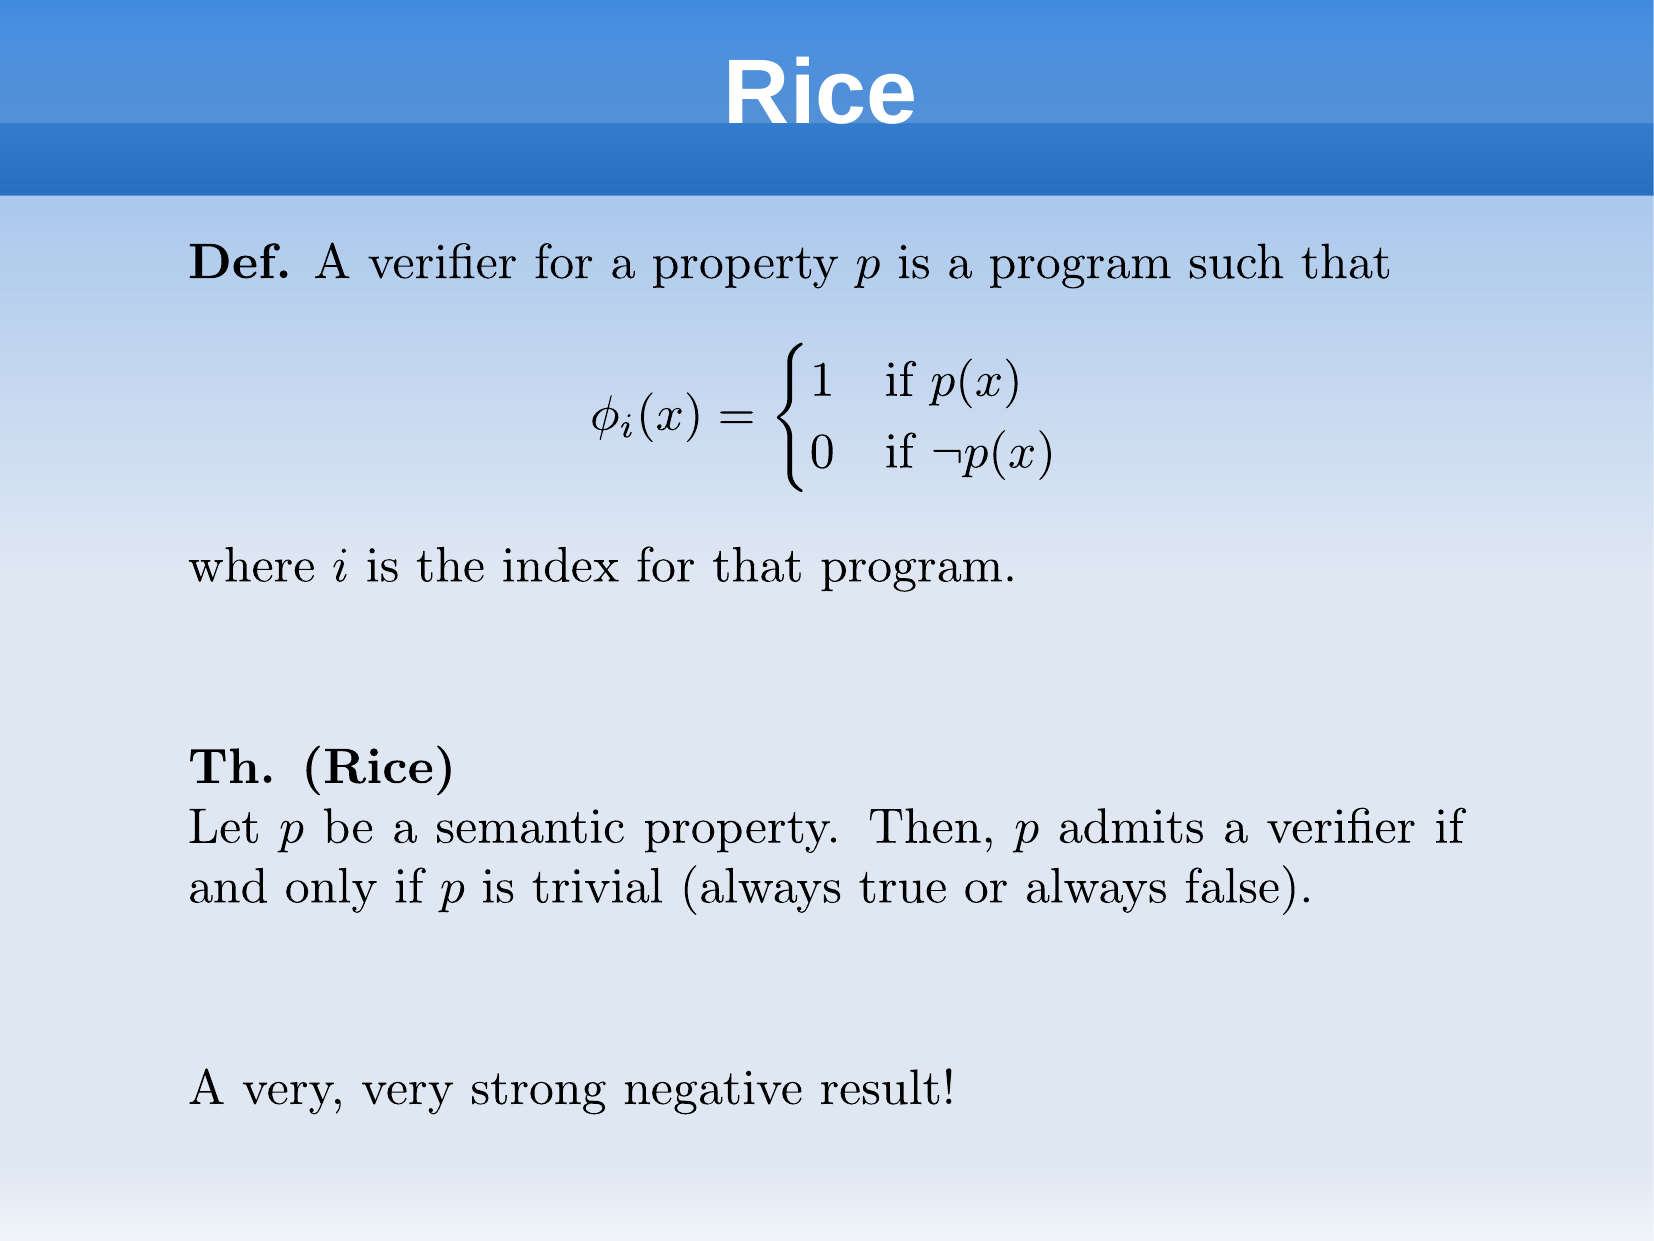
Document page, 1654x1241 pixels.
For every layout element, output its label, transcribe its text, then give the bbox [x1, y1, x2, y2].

text_box [187, 242, 1468, 1115]
title Rice [76, 0, 1565, 188]
picture [0, 0, 1654, 1241]
